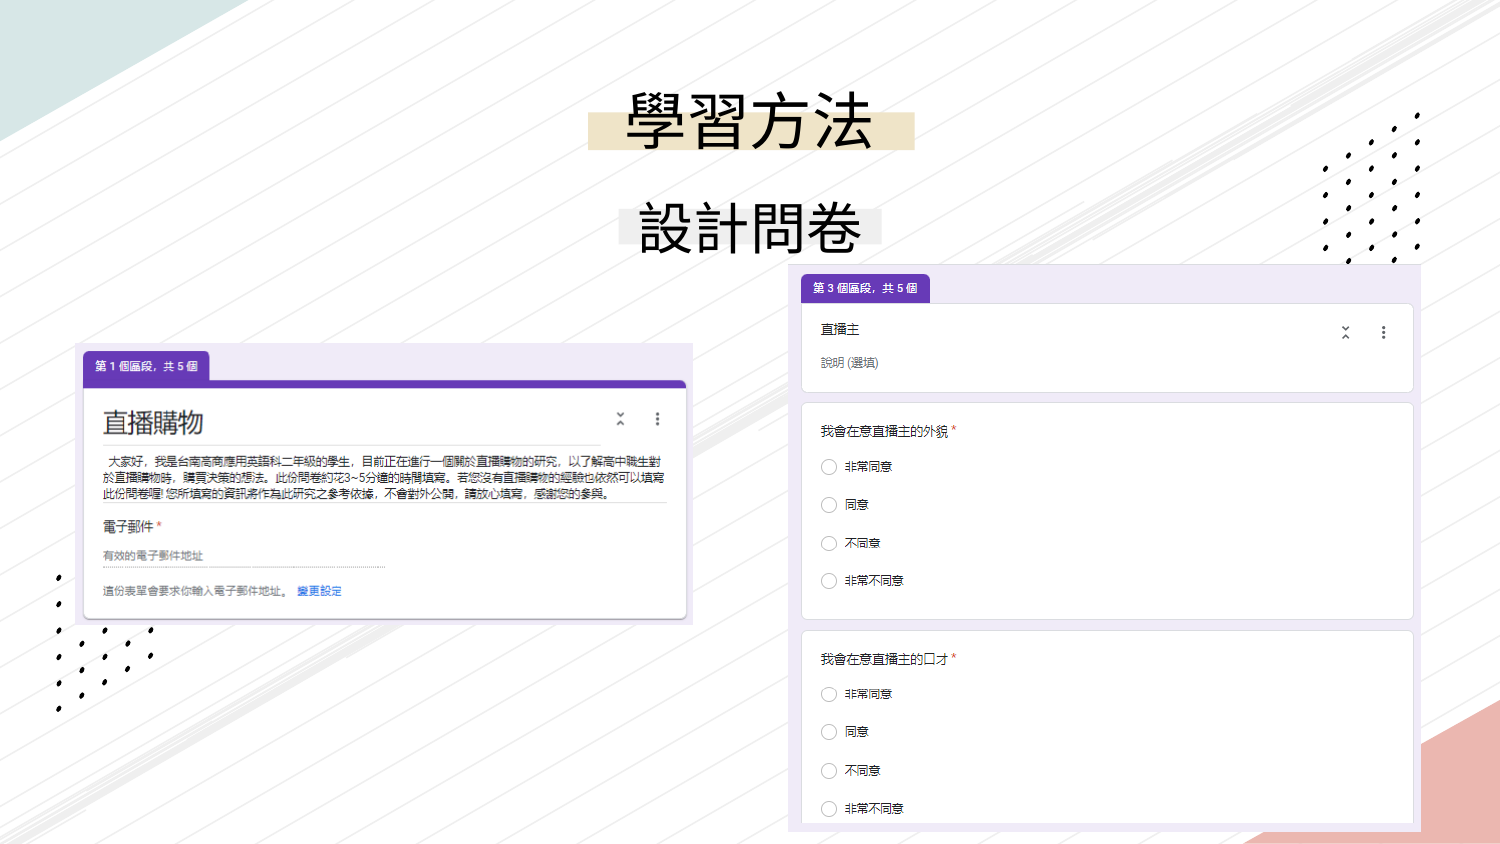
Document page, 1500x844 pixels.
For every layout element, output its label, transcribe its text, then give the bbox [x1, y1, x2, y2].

text_box [1322, 165, 1329, 173]
text_box [147, 652, 154, 659]
text_box [79, 692, 85, 699]
text_box [56, 653, 62, 661]
text_box [1392, 204, 1398, 212]
title 學習方法 [118, 72, 1382, 167]
text_box [1346, 257, 1352, 264]
text_box [124, 665, 131, 673]
text_box [1392, 231, 1398, 238]
text_box [1414, 139, 1420, 146]
picture [75, 343, 693, 625]
text_box [79, 640, 85, 648]
text_box [1345, 152, 1352, 159]
title 設計問卷 [618, 189, 882, 265]
text_box [56, 705, 62, 712]
text_box [56, 627, 62, 634]
text_box [148, 627, 154, 634]
text_box [56, 601, 62, 608]
text_box [1368, 191, 1374, 199]
text_box [79, 666, 85, 674]
text_box [1322, 191, 1329, 199]
text_box [102, 679, 108, 686]
text_box [1368, 139, 1374, 146]
text_box [1346, 204, 1352, 212]
text_box [1369, 244, 1375, 252]
text_box [1414, 218, 1421, 225]
text_box [102, 653, 108, 661]
picture [788, 264, 1421, 832]
text_box [1346, 231, 1352, 238]
text_box [1391, 256, 1397, 264]
text_box [1391, 125, 1397, 133]
text_box [102, 627, 108, 634]
text_box [56, 680, 62, 687]
text_box [1414, 243, 1420, 250]
text_box [1345, 178, 1352, 186]
text_box [1369, 218, 1375, 225]
text_box [1414, 165, 1420, 172]
text_box [1323, 218, 1329, 225]
text_box [125, 640, 131, 647]
text_box [1368, 165, 1374, 172]
text_box [0, 0, 249, 142]
text_box [1391, 178, 1398, 186]
text_box [56, 574, 62, 582]
text_box [1391, 152, 1398, 159]
text_box [1242, 699, 1500, 844]
text_box [1414, 112, 1420, 119]
text_box [1323, 244, 1329, 252]
text_box [1414, 191, 1420, 199]
